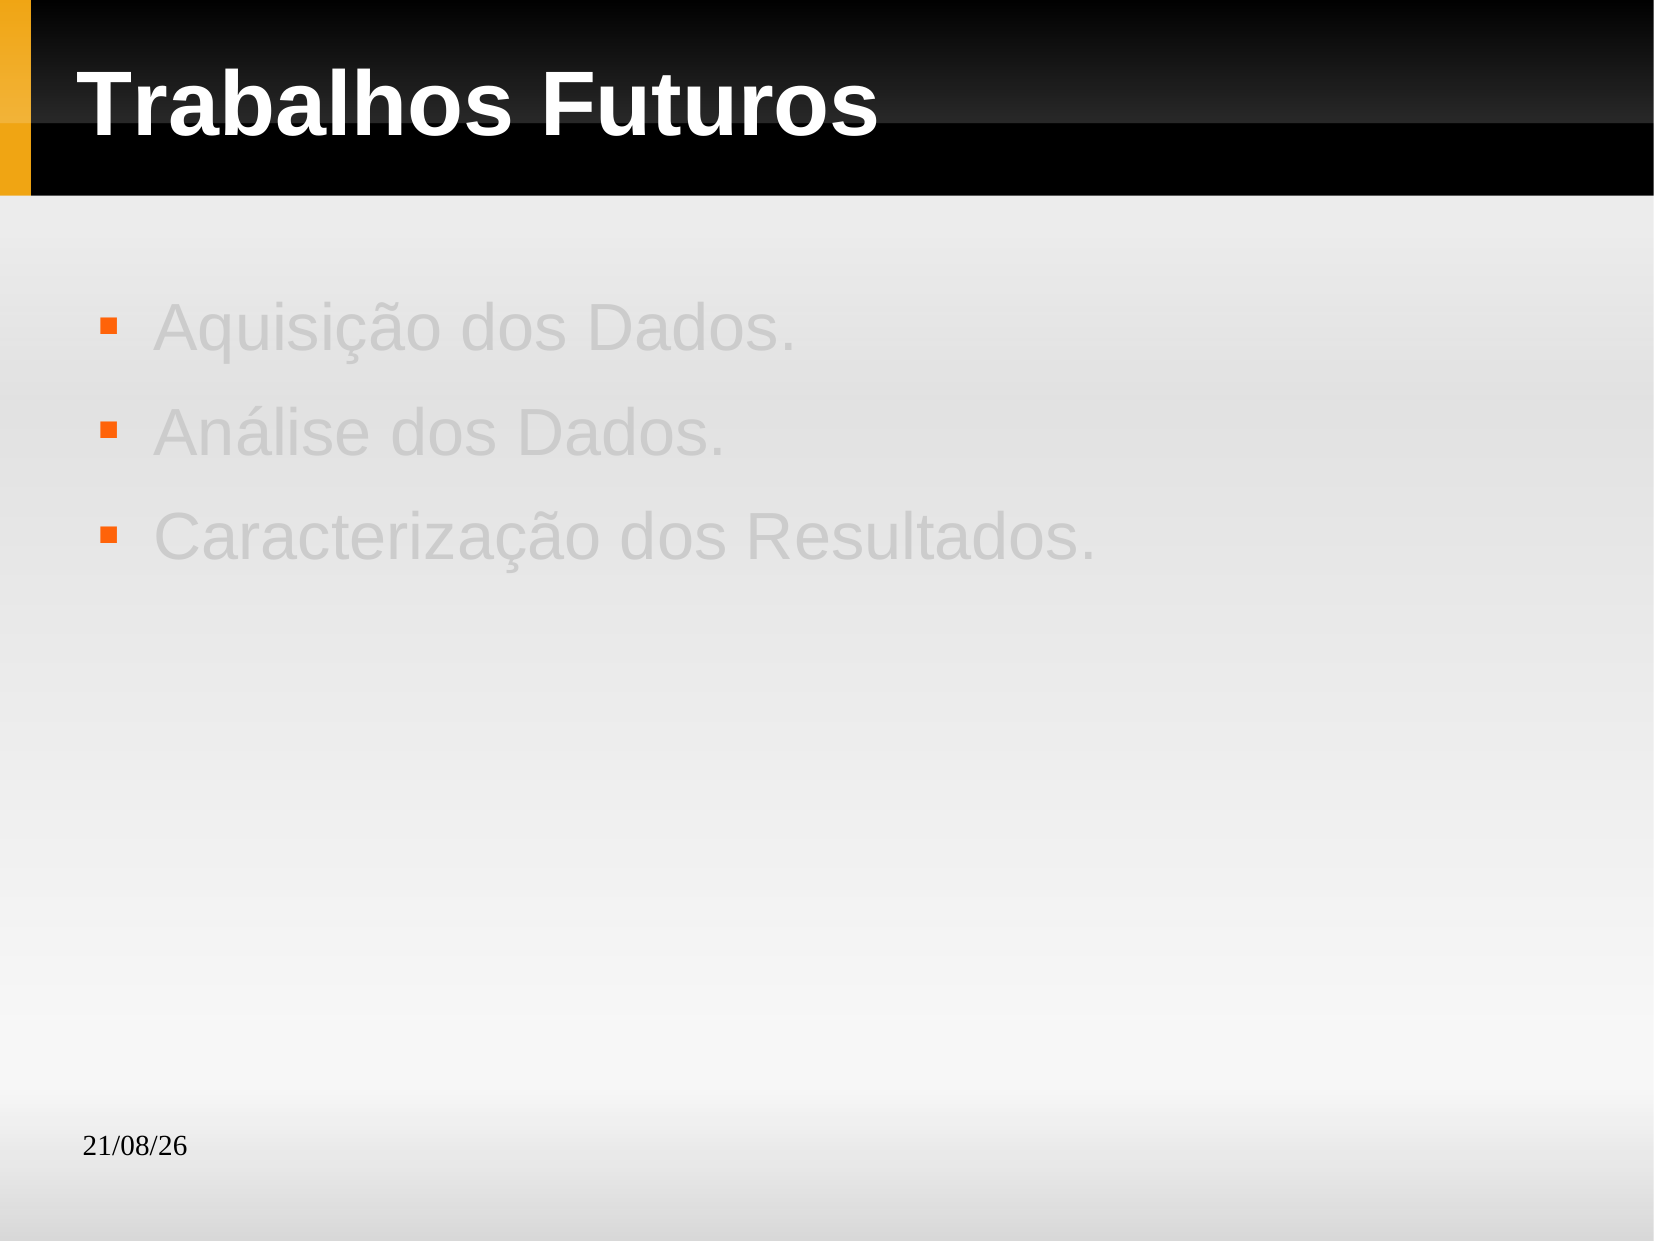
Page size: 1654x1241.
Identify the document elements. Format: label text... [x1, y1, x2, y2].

title Trabalhos Futuros [76, 7, 1565, 200]
list Aquisição dos Dados. Análise dos Dados. Caracterização dos Resultados. [82, 290, 1571, 1094]
picture [0, 0, 1654, 1241]
